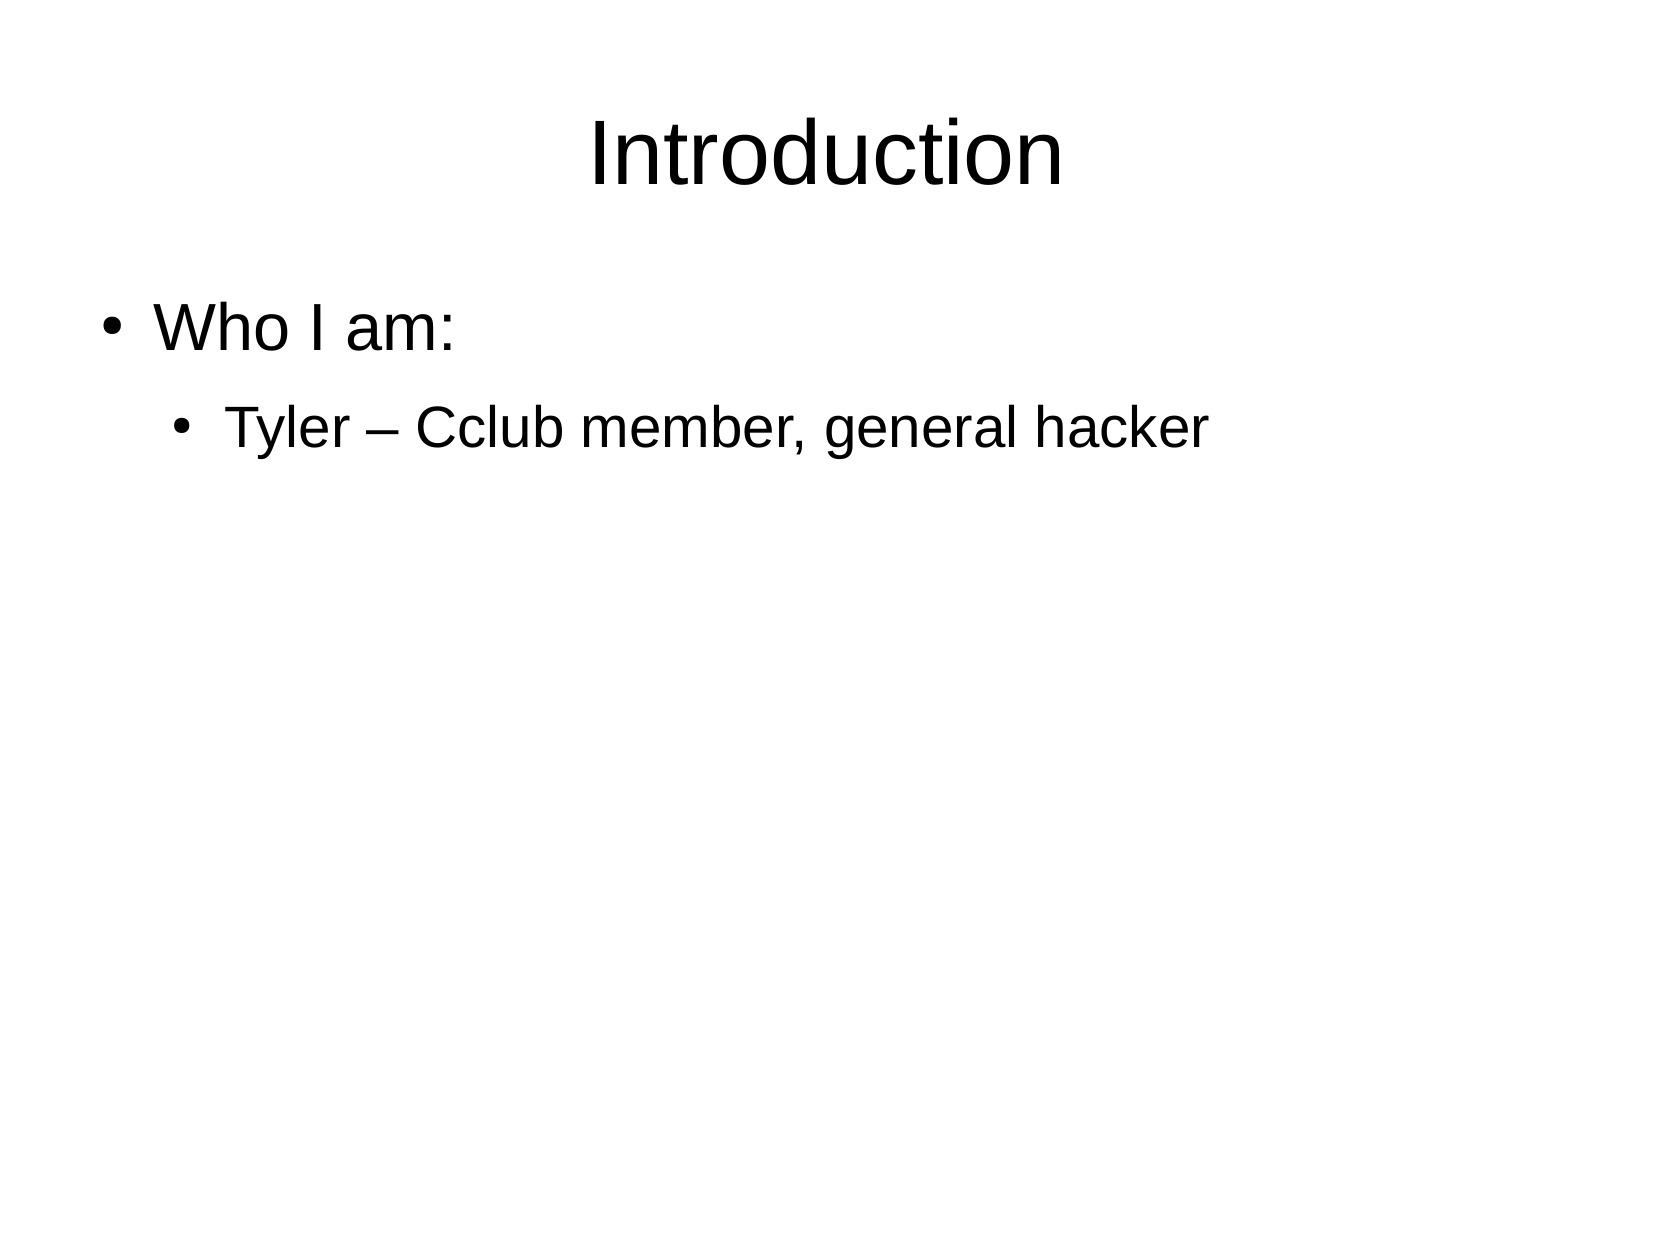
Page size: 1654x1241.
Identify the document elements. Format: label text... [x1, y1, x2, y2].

list Who I am: Tyler – Cclub member, general hacker [82, 290, 1571, 1109]
title Introduction [82, 49, 1571, 257]
